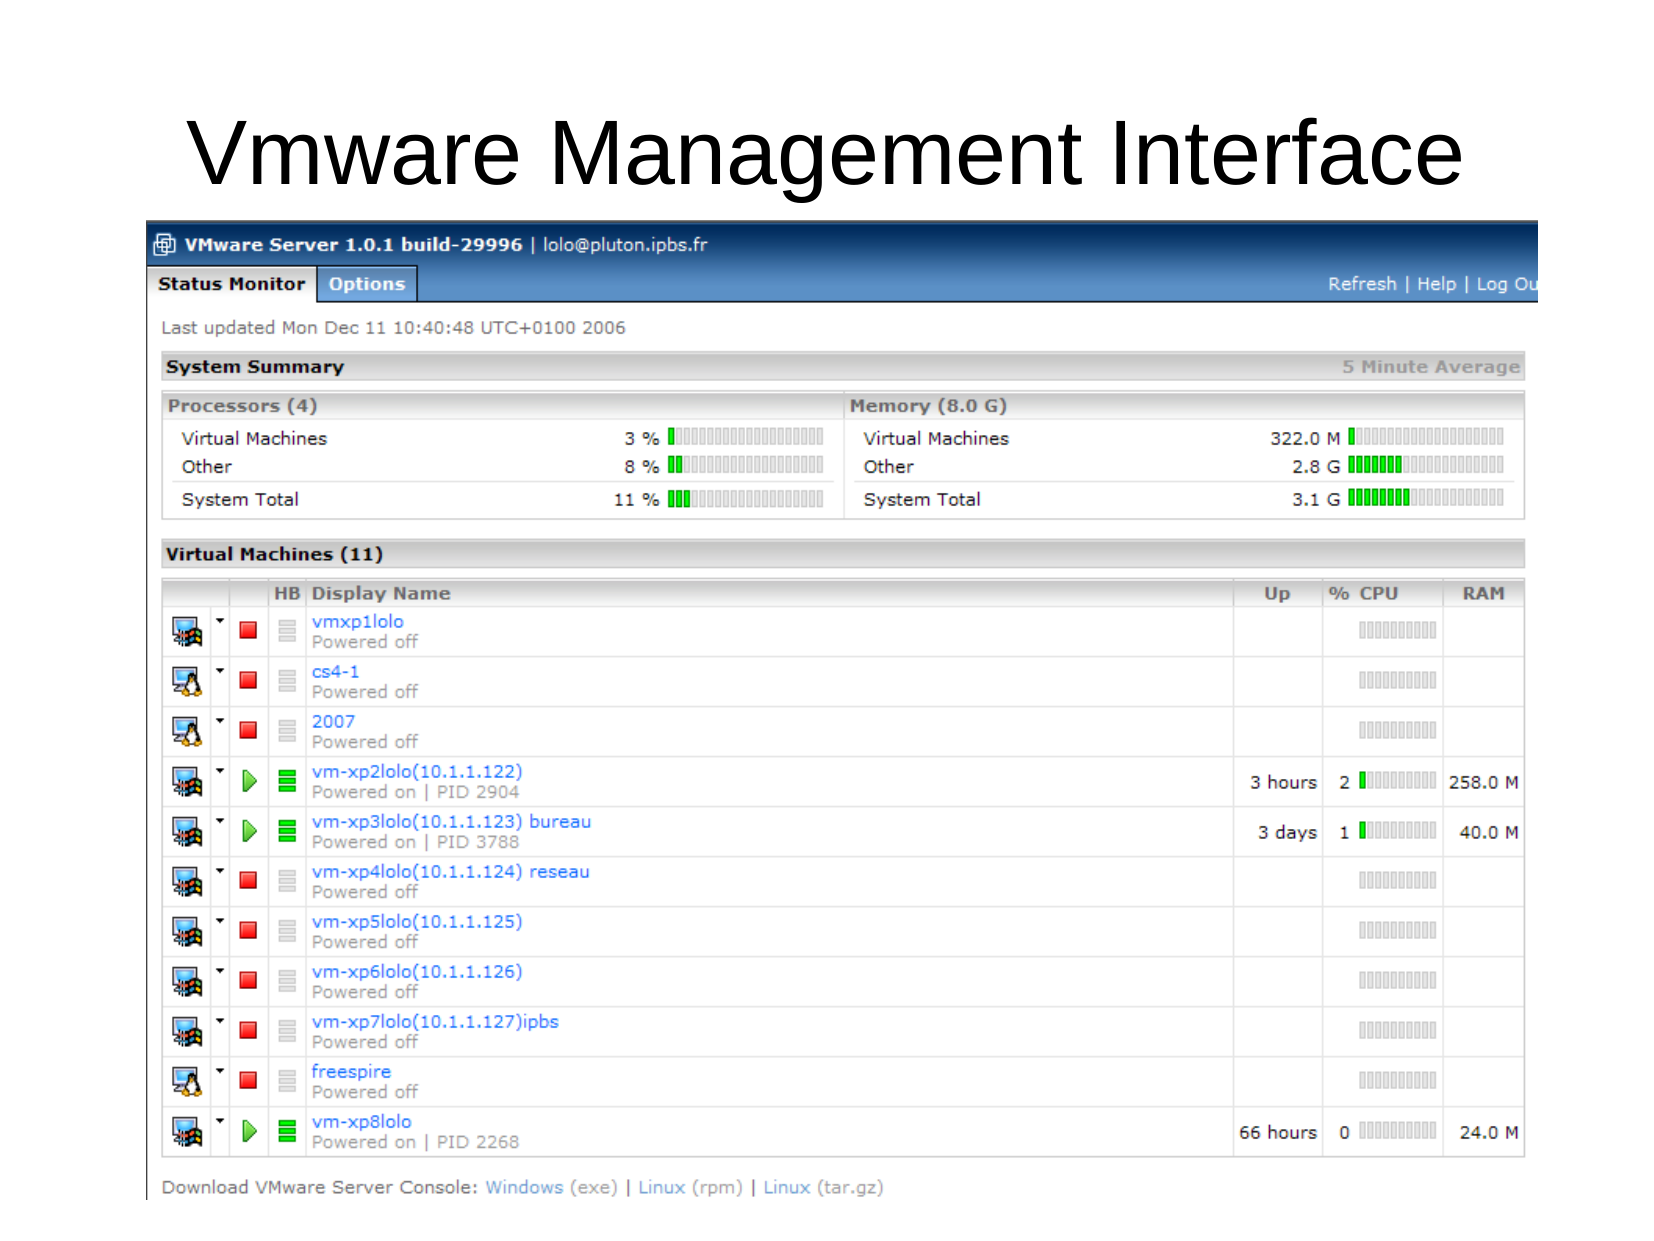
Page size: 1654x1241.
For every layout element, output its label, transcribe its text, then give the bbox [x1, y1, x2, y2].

title Vmware Management Interface [82, 49, 1571, 257]
picture [146, 220, 1538, 1201]
